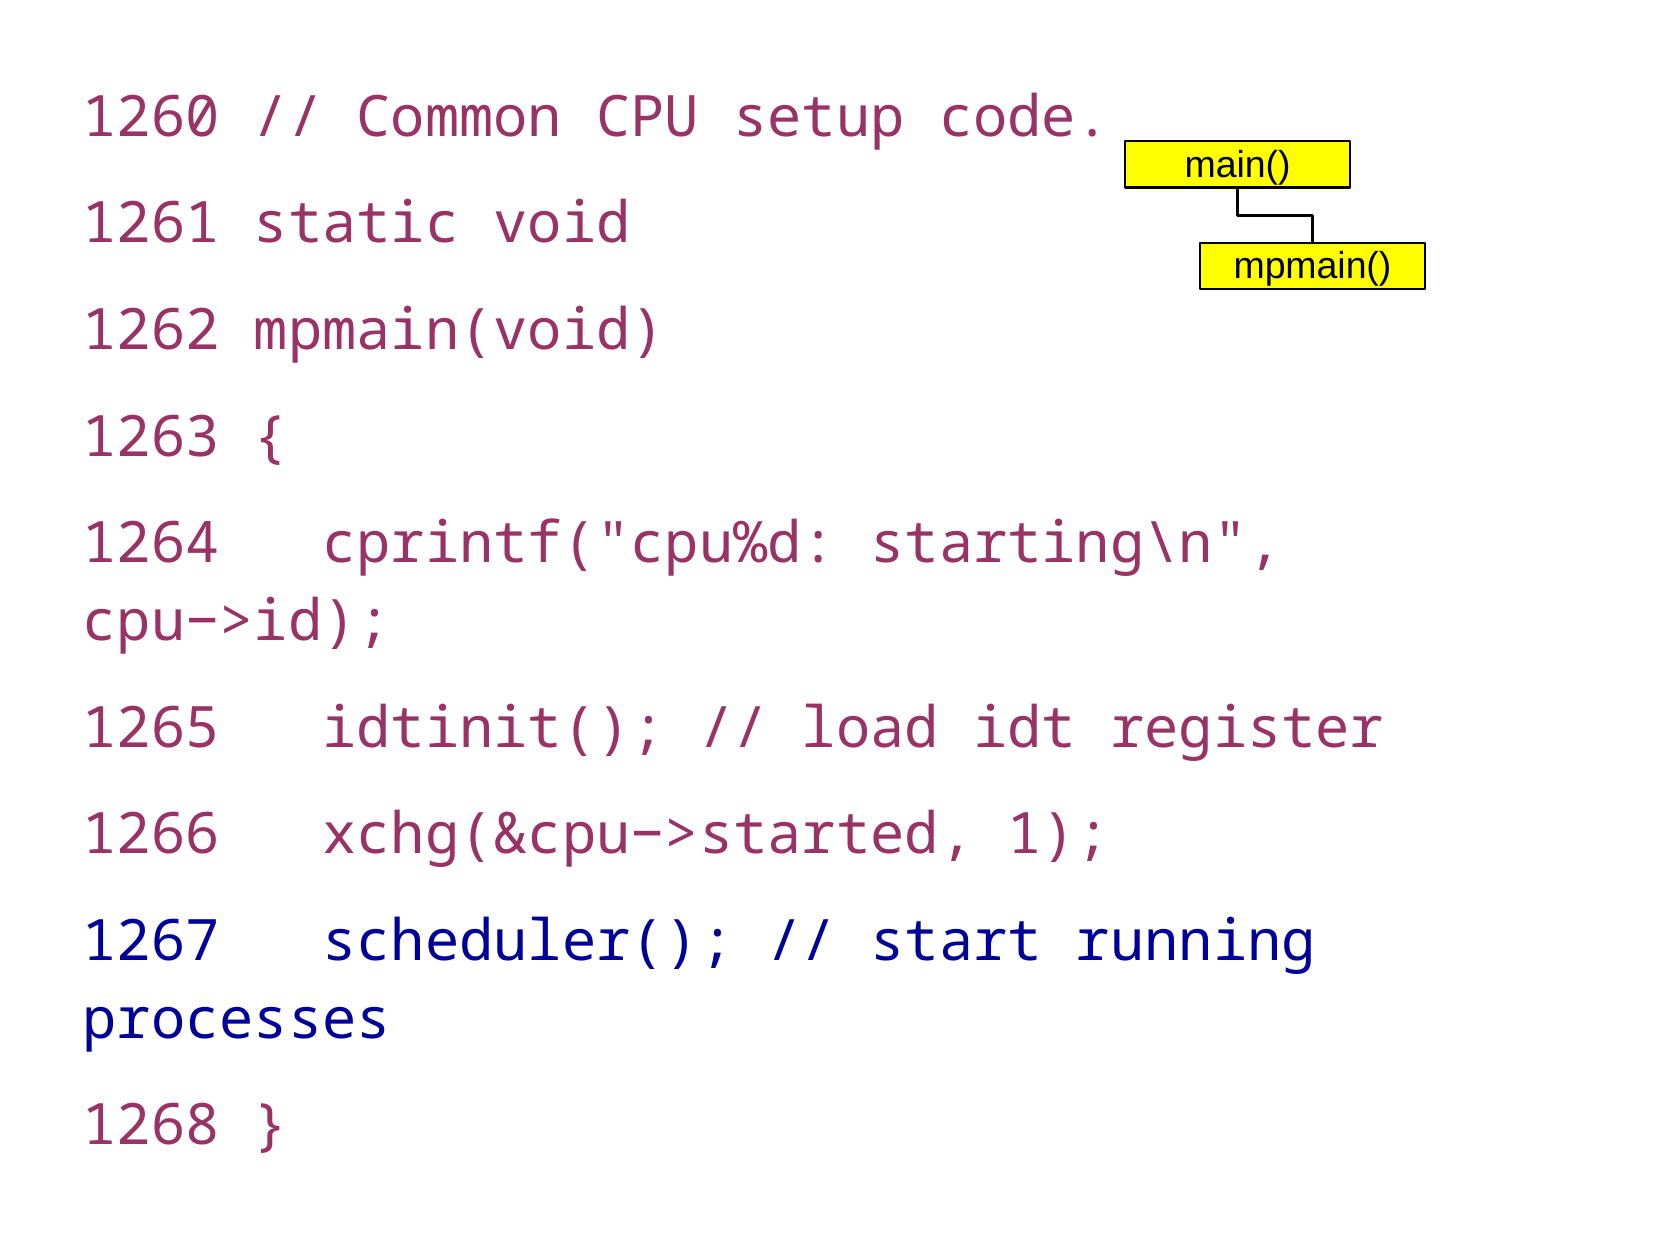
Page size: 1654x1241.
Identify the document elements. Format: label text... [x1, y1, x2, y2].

list 1260 // Common CPU setup code. 1261 static void 1262 mpmain(void) 1263 { 1264 cprintf("cpu%d: starting\n", cpu−>id); 1265 idtinit(); // load idt register 1266 xchg(&cpu−>started, 1); 1267 scheduler(); // start running processes 1268 } [82, 75, 1571, 1163]
text_box mpmain() [1200, 242, 1426, 289]
text_box main() [1125, 141, 1351, 188]
